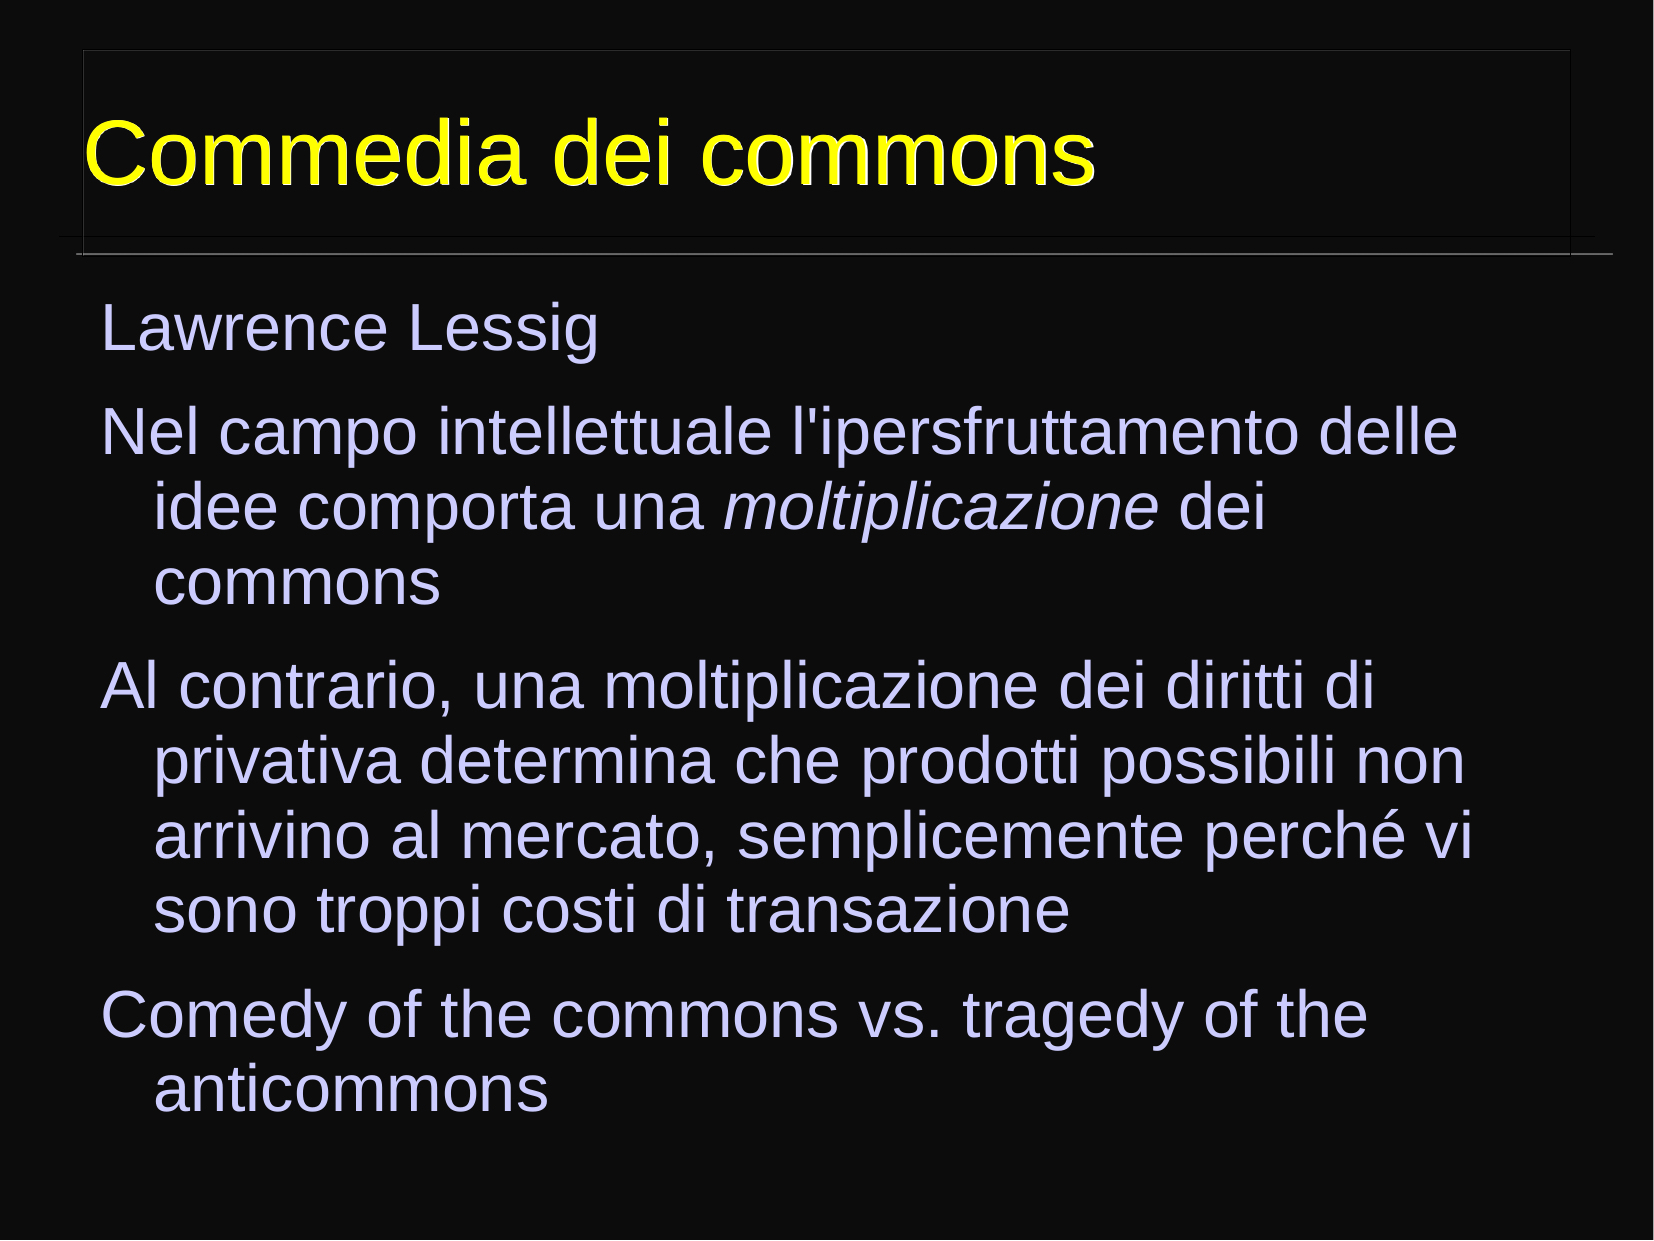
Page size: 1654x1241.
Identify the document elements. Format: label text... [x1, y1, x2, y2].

title Commedia dei commons [82, 49, 1571, 257]
list Lawrence Lessig Nel campo intellettuale l'ipersfruttamento delle idee comporta una moltiplicazione dei commons Al contrario, una moltiplicazione dei diritti di privativa determina che prodotti possibili non arrivino al mercato, semplicemente perché vi sono troppi costi di transazione Comedy of the commons vs. tragedy of the anticommons [82, 290, 1571, 1127]
